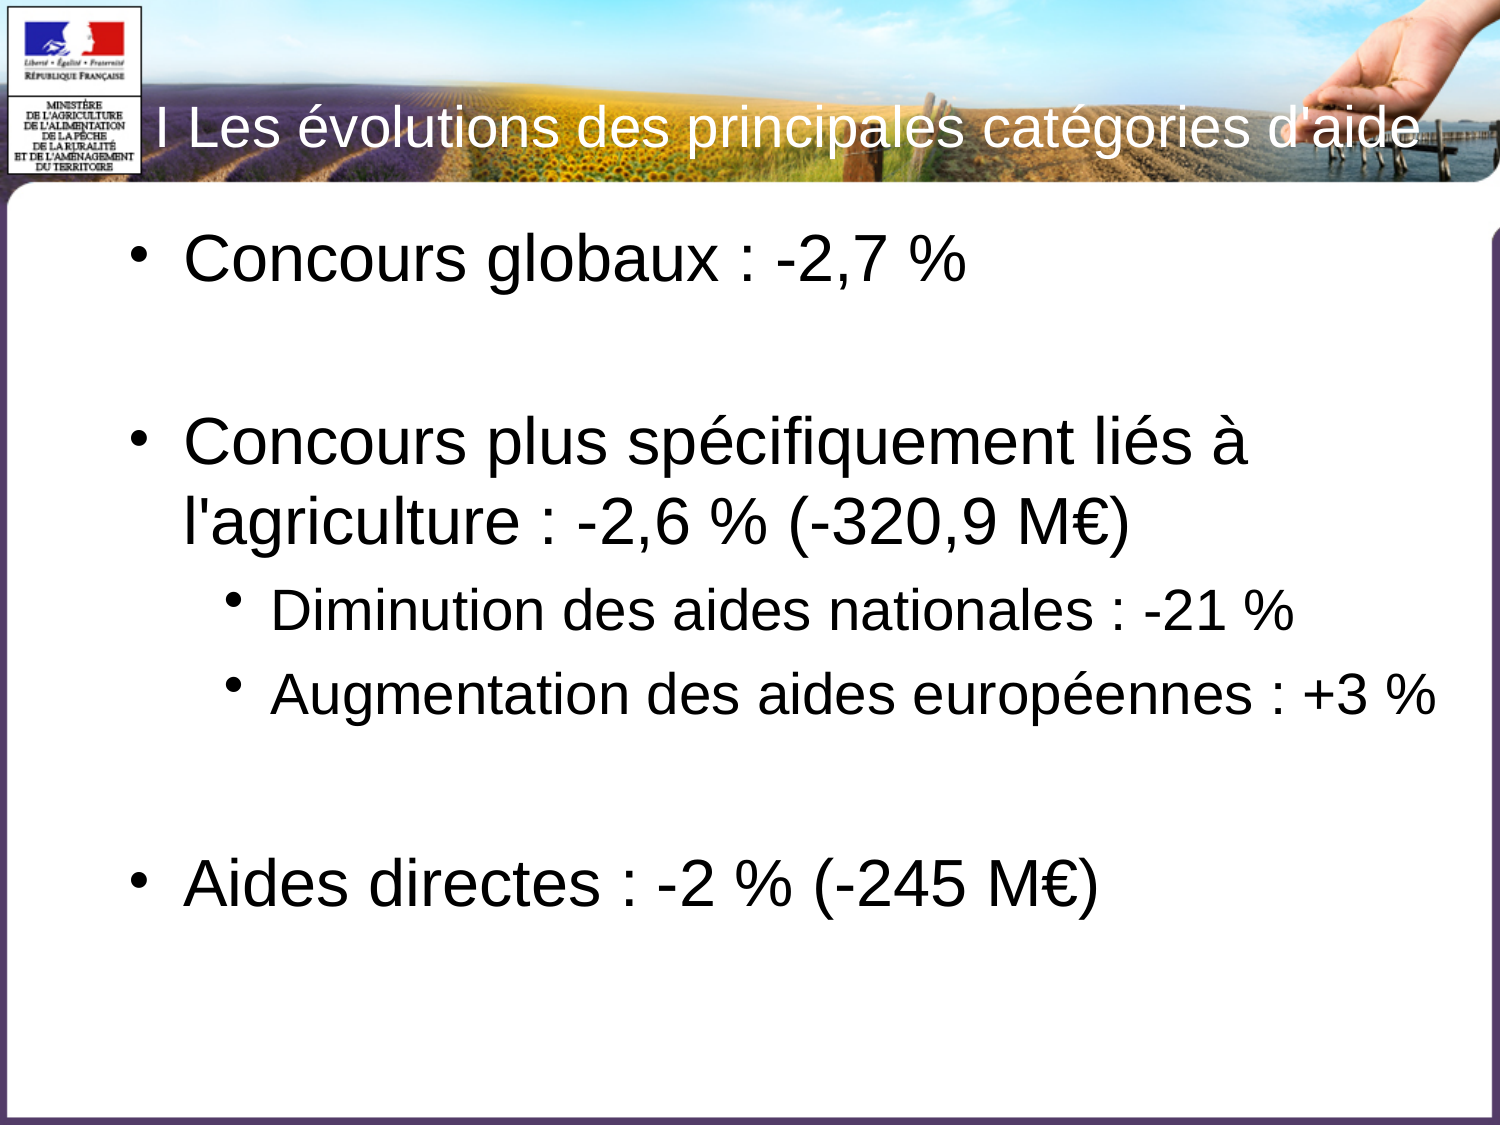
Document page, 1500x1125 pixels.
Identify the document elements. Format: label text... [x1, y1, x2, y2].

list Concours globaux : -2,7 % Concours plus spécifiquement liés à l'agriculture : -2,6 % (-320,9 M€) Diminution des aides nationales : -21 % Augmentation des aides européennes : +3 % Aides directes : -2 % (-245 M€) [112, 206, 1477, 1021]
picture [0, 0, 1500, 1125]
text_box I Les évolutions des principales catégories d'aide [147, 88, 1447, 159]
